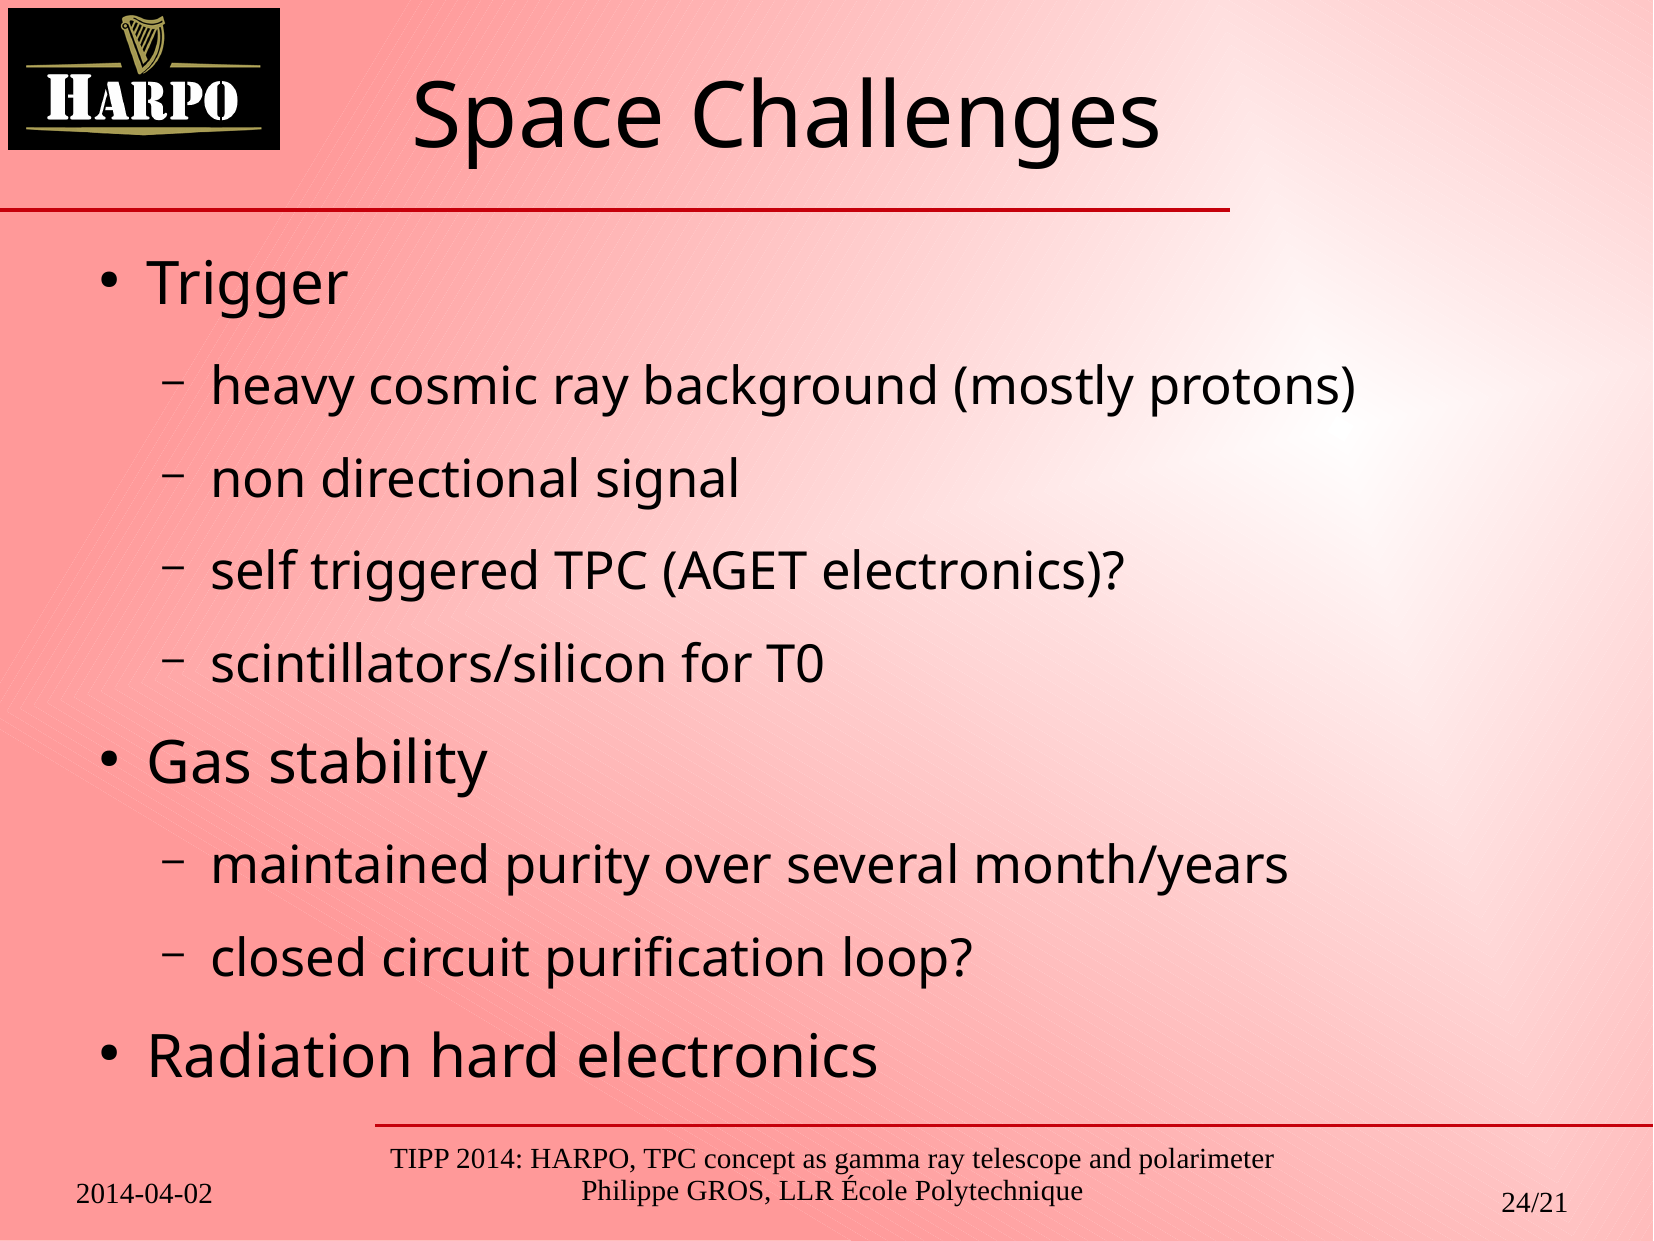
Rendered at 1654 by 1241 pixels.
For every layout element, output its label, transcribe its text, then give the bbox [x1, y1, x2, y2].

title Space Challenges [285, 15, 1291, 211]
list Trigger heavy cosmic ray background (mostly protons) non directional signal self triggered TPC (AGET electronics)? scintillators/silicon for T0 Gas stability maintained purity over several month/years closed circuit purification loop? Radiation hard electronics [82, 240, 1571, 1102]
picture [8, 8, 280, 150]
